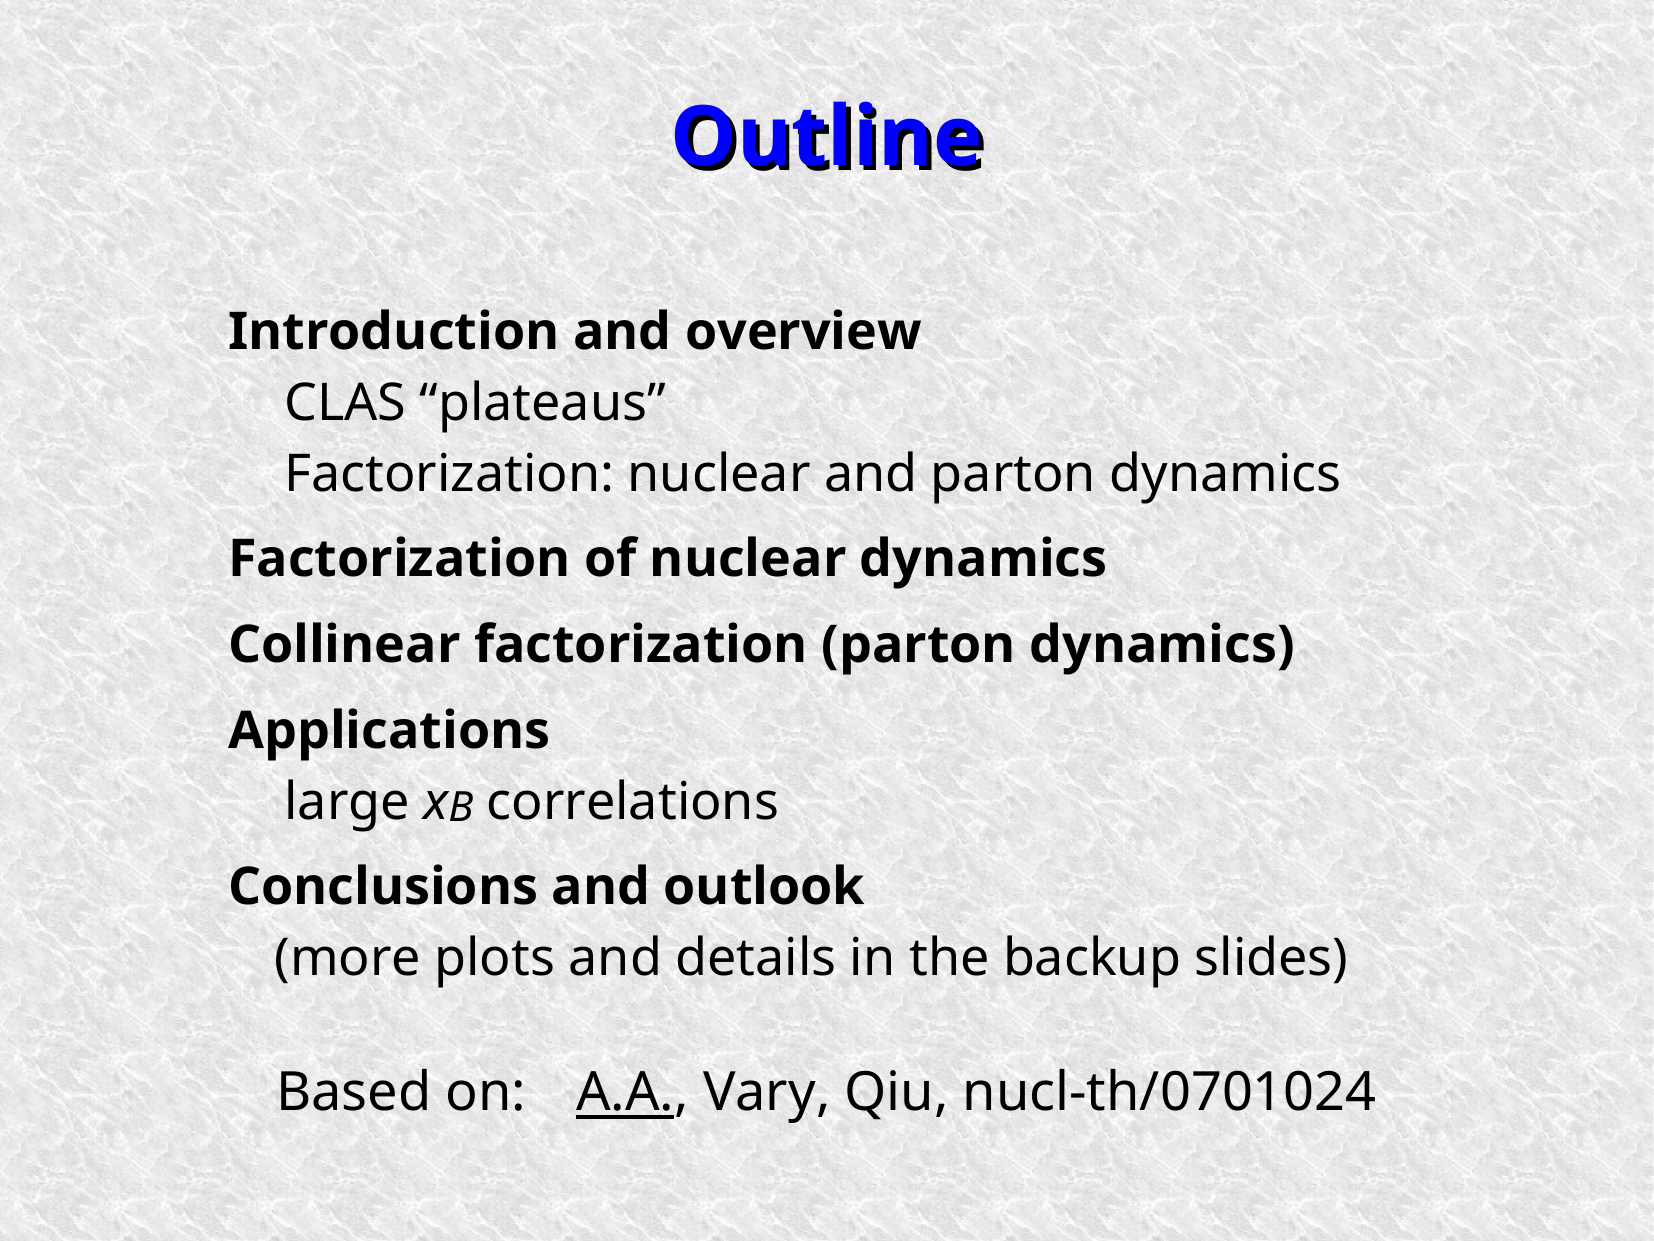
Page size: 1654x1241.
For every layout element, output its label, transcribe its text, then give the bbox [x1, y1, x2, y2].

text_box Introduction and overview CLAS “plateaus” Factorization: nuclear and parton dynamics Factorization of nuclear dynamics Collinear factorization (parton dynamics) Applications large xB correlations Conclusions and outlook (more plots and details in the backup slides) [210, 286, 1444, 936]
picture [0, 0, 1654, 1241]
text_box Outline [29, 64, 1625, 220]
text_box Based on: A.A., Vary, Qiu, nucl-th/0701024 [49, 1045, 1604, 1126]
